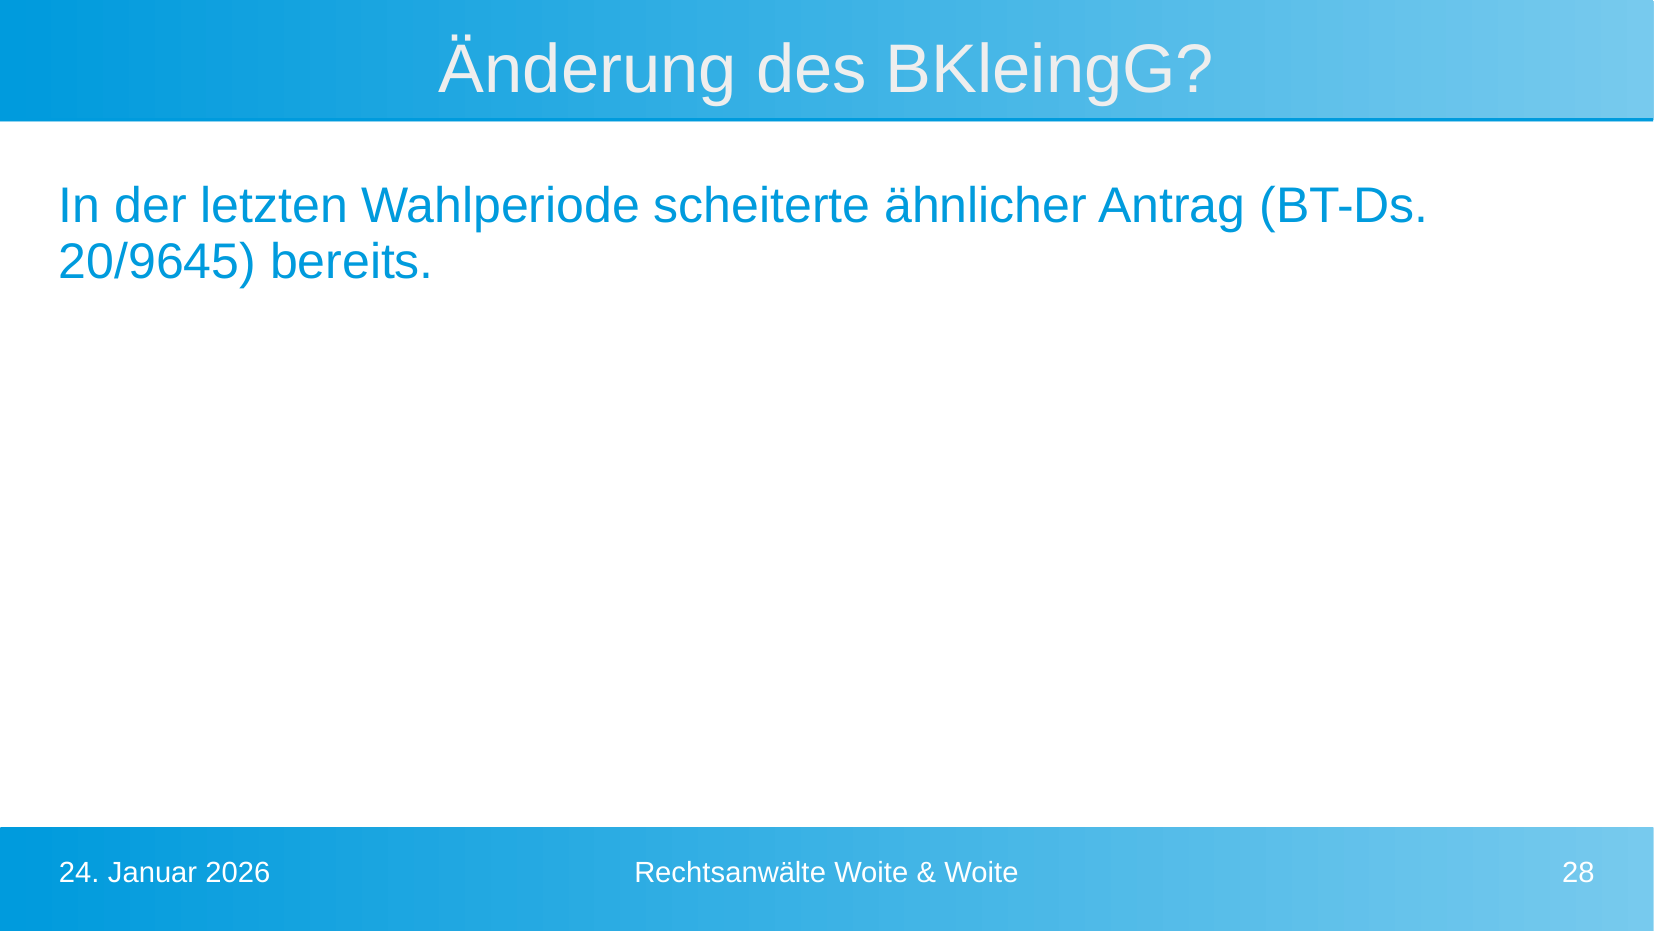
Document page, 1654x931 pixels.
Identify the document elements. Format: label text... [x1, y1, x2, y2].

title Änderung des BKleingG? [59, 29, 1595, 108]
list In der letzten Wahlperiode scheiterte ähnlicher Antrag (BT-Ds. 20/9645) bereits. [59, 177, 1595, 768]
